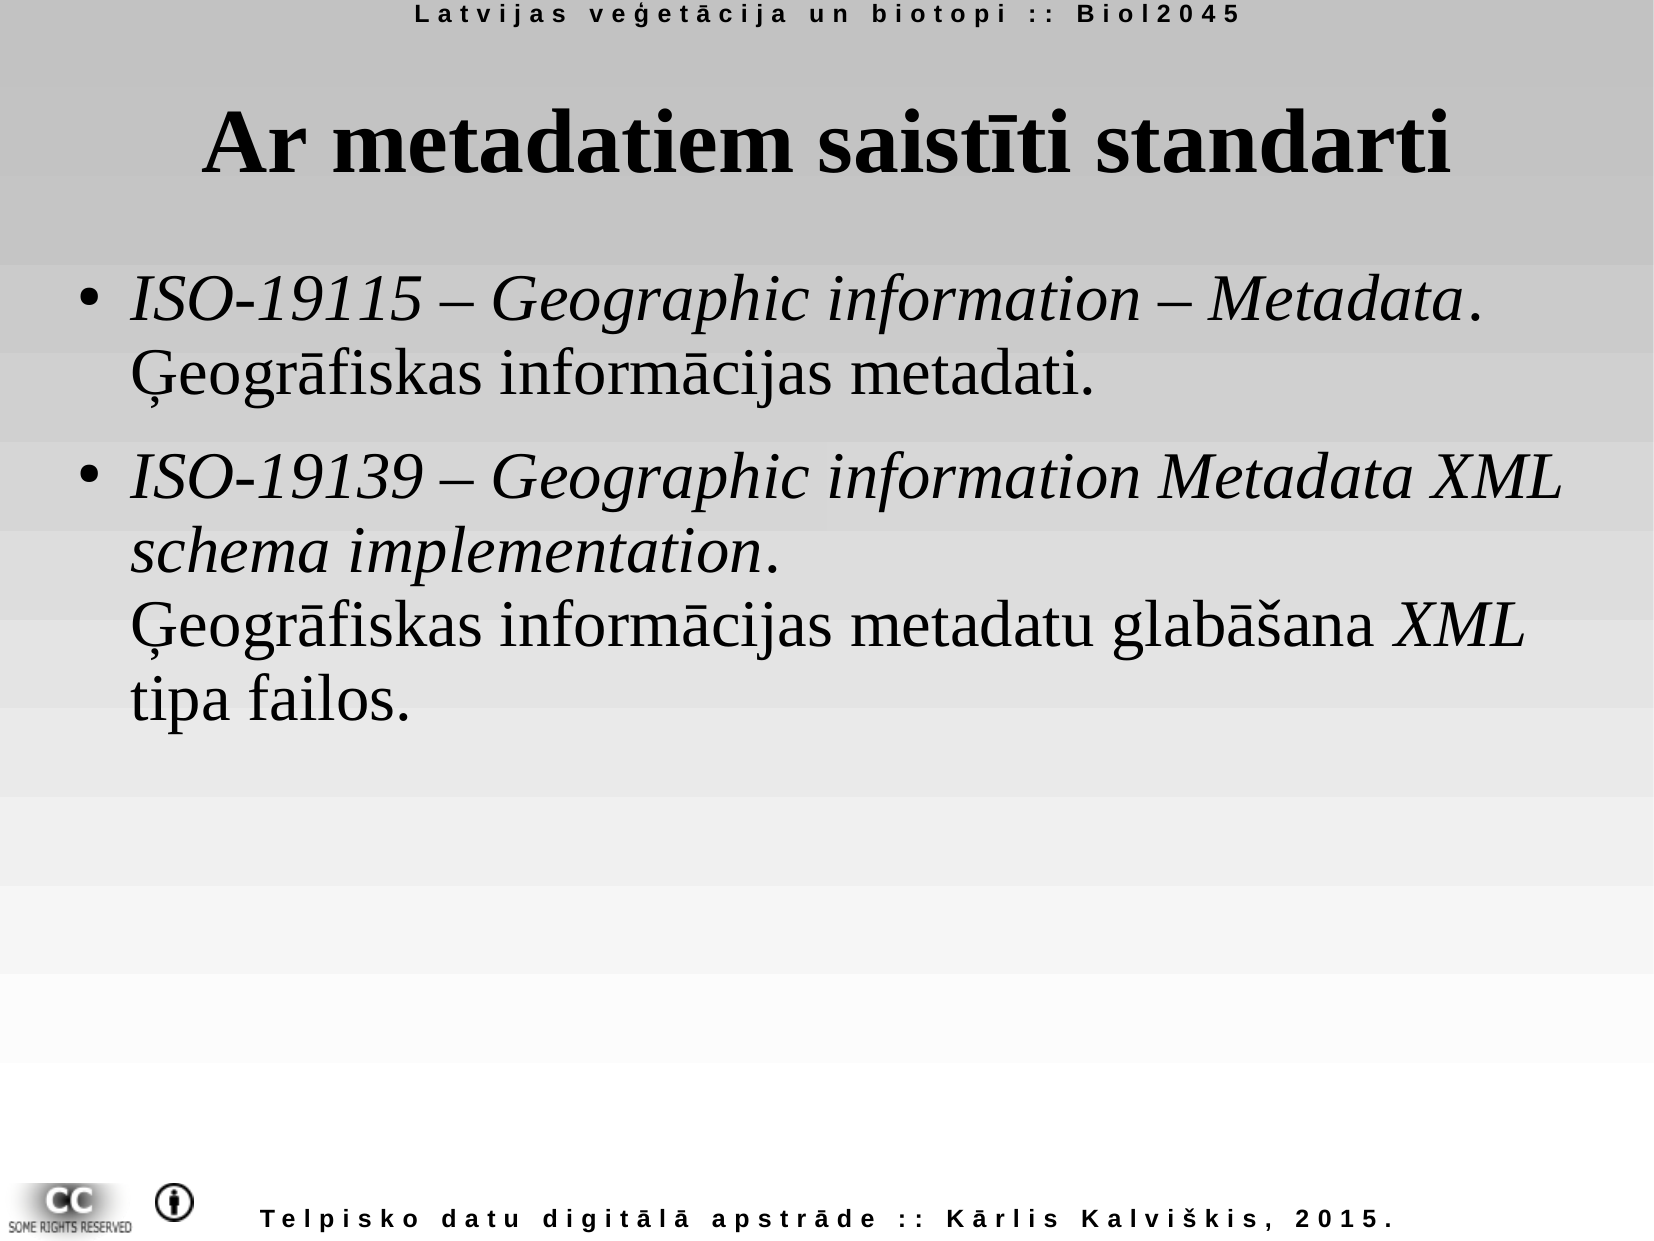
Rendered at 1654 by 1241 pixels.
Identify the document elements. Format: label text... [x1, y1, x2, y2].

list ISO-19115 – Geographic information – Metadata. Ģeogrāfiskas informācijas metadati. ISO-19139 – Geographic information Metadata XML schema implementation. Ģeogrāfiskas informācijas metadatu glabāšana XML tipa failos. [59, 261, 1596, 981]
title Ar metadatiem saistīti standarti [59, 37, 1596, 246]
picture [0, 0, 1654, 1241]
